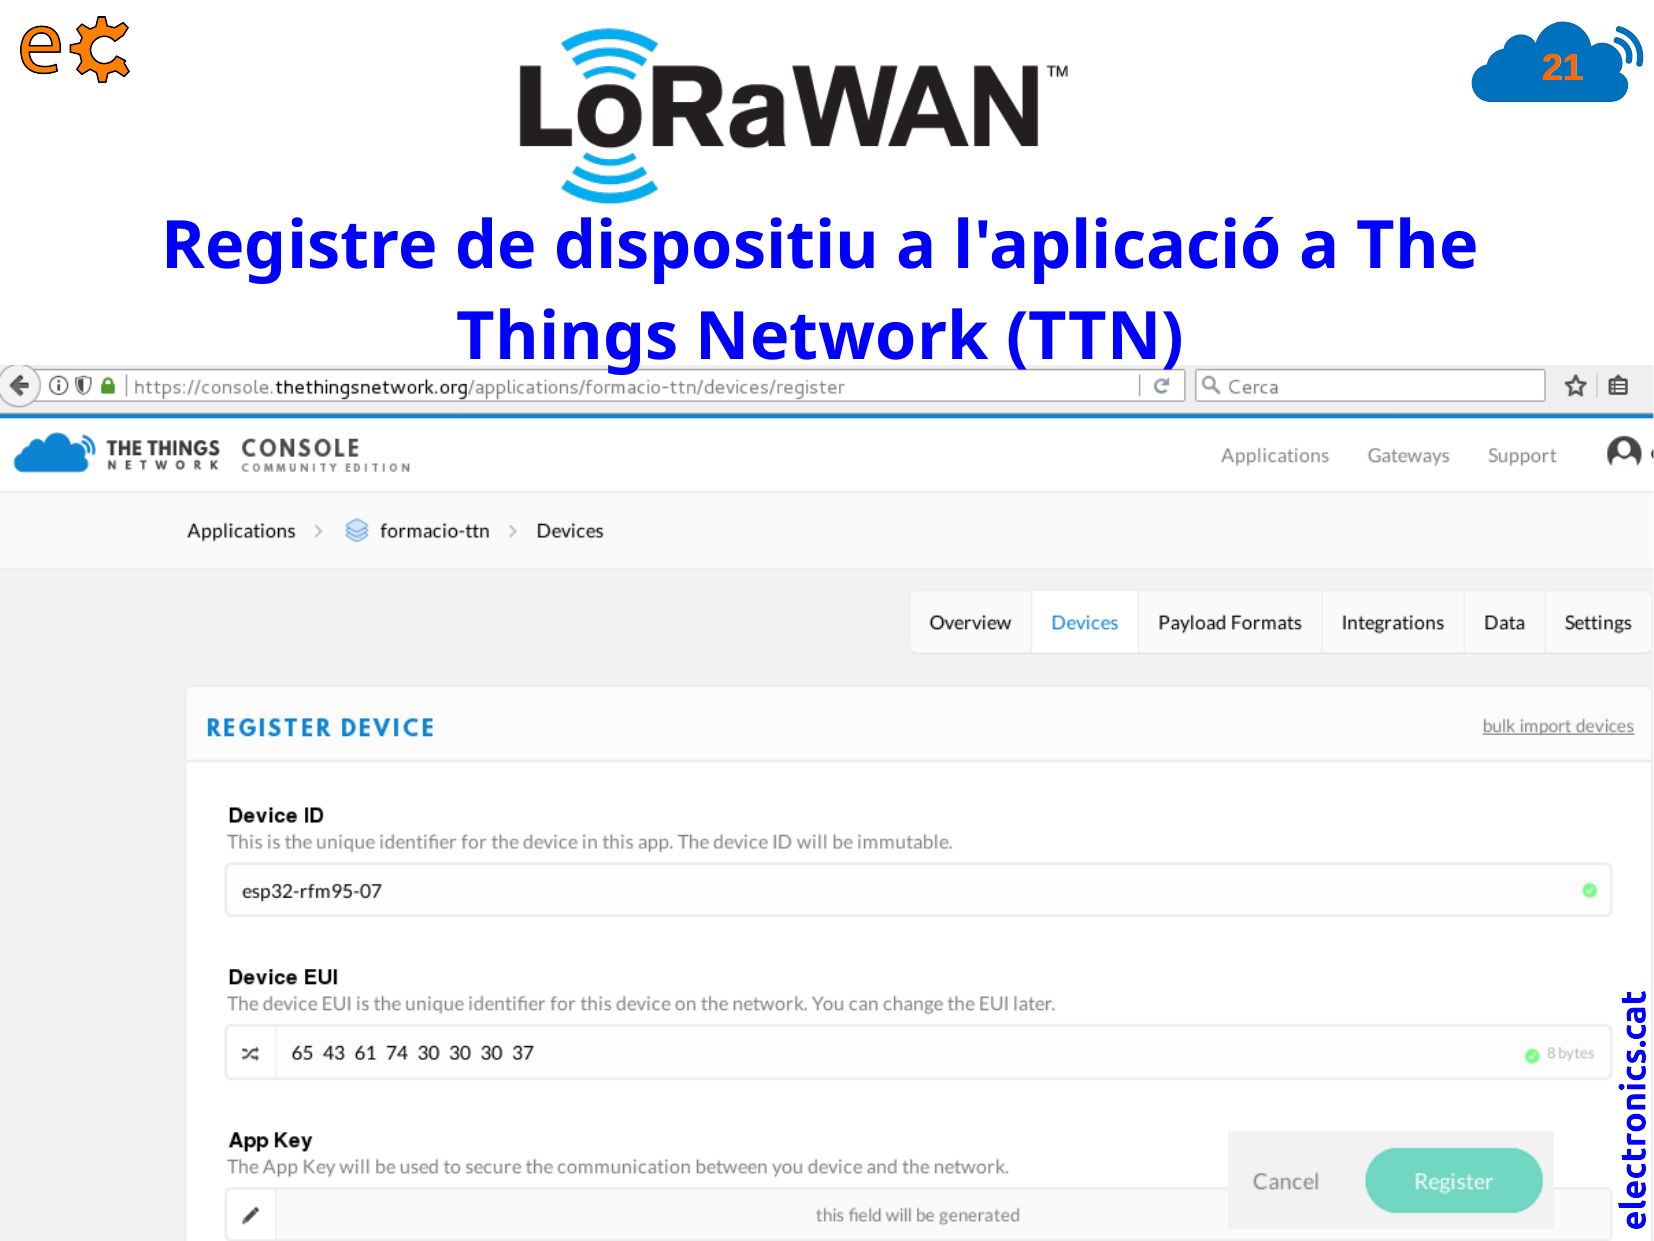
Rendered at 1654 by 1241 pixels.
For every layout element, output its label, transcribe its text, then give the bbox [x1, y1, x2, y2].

picture [20, 16, 130, 83]
text_box Registre de dispositiu a l'aplicació a The Things Network (TTN) [94, 210, 1548, 367]
picture [405, 0, 1146, 210]
picture [1464, 16, 1650, 106]
picture [0, 365, 1654, 1241]
text_box <número> [1526, 38, 1654, 109]
